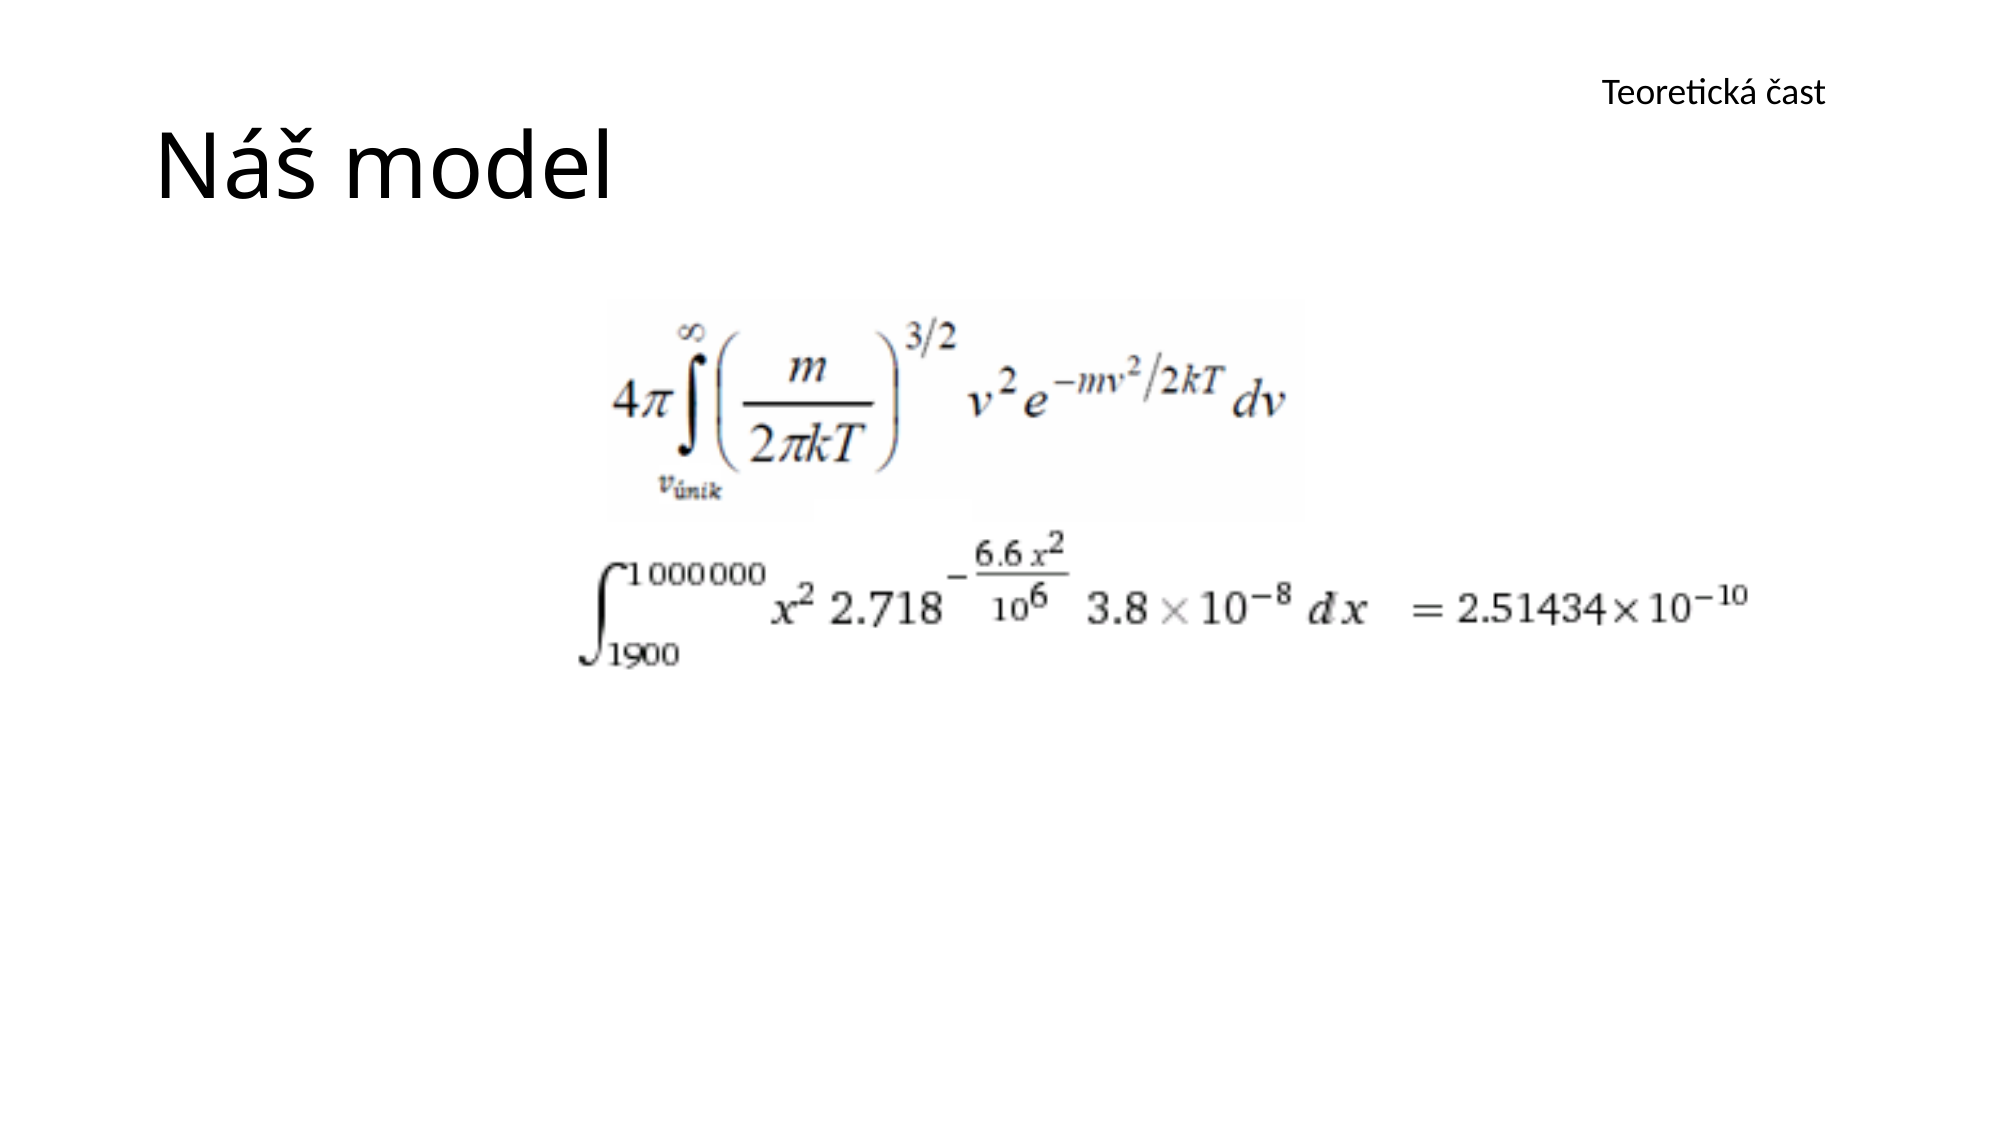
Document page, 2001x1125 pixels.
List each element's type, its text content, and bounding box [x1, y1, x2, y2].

picture [1403, 554, 1771, 675]
text_box Teoretická čast [1587, 59, 1863, 120]
title Náš model [138, 60, 1864, 278]
picture [561, 299, 1378, 702]
